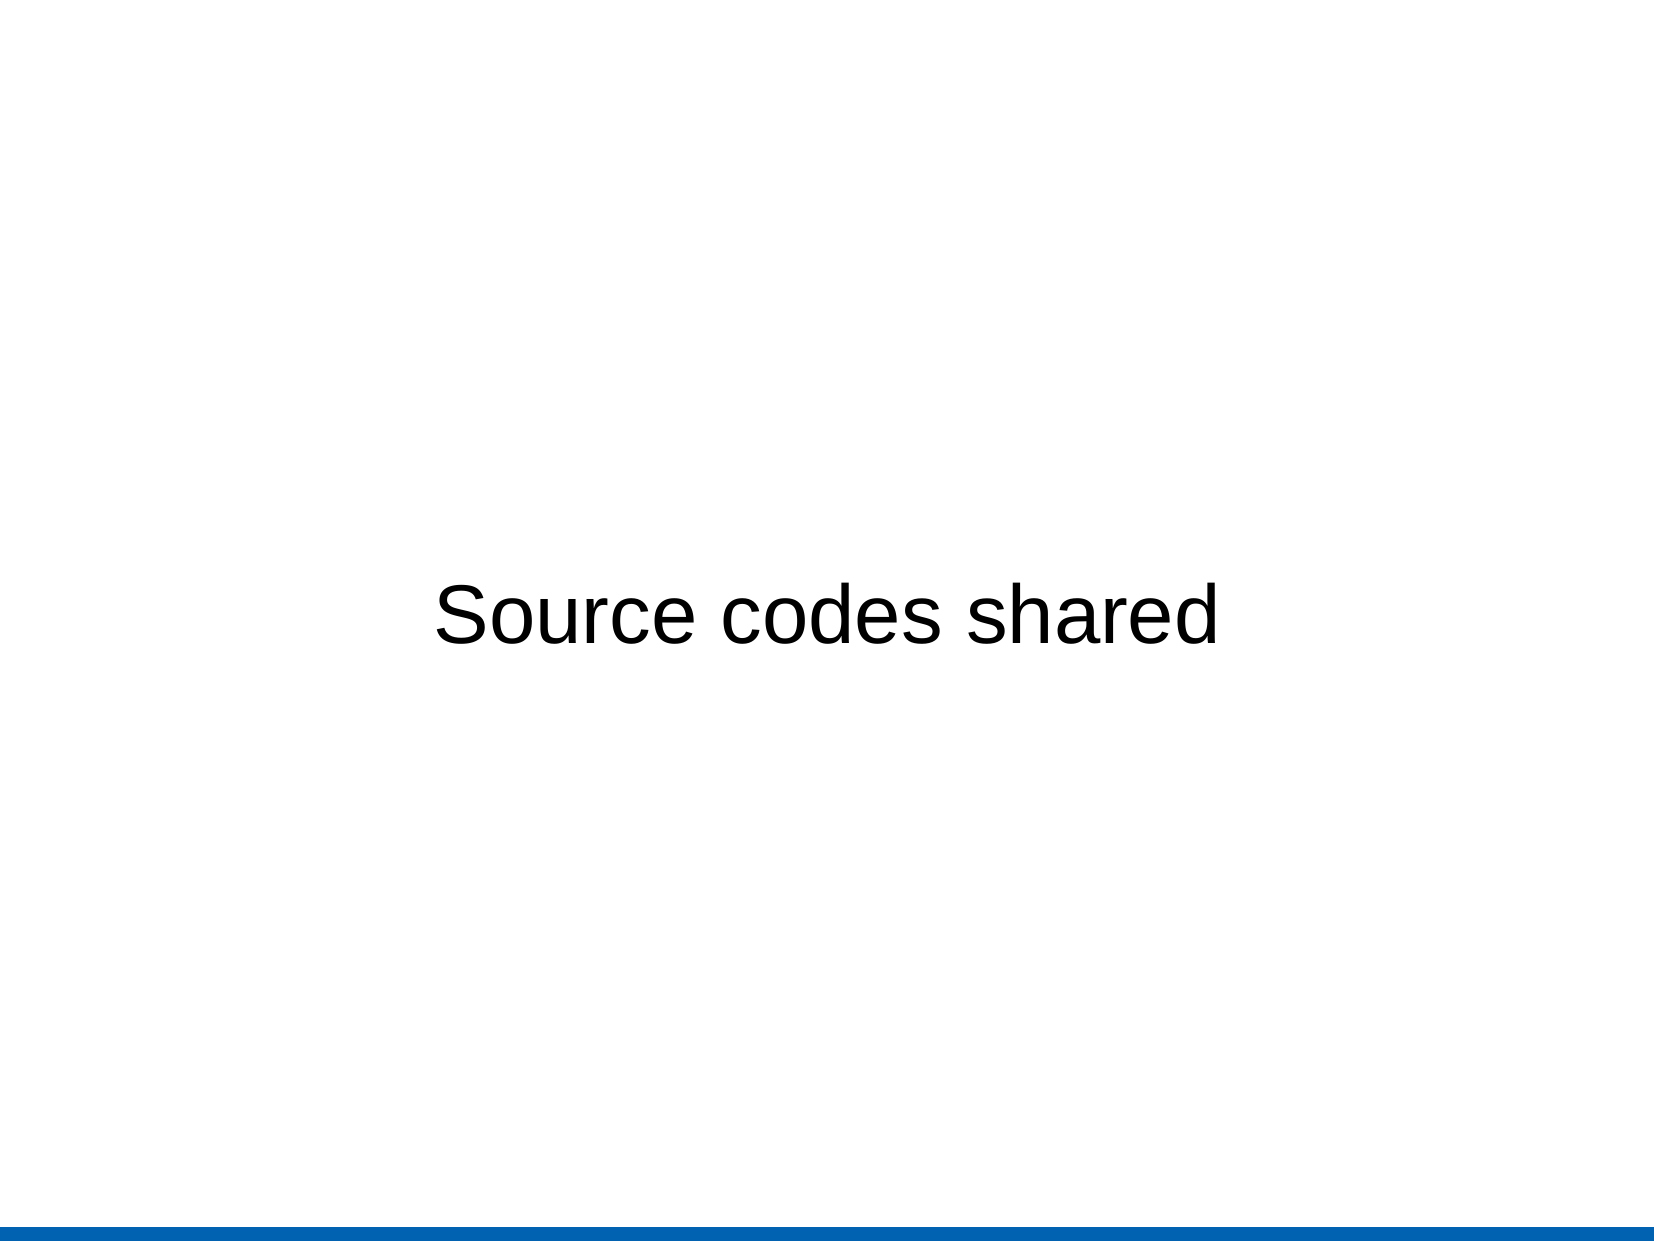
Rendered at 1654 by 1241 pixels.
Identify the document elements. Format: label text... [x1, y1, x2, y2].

subtitle Source codes shared [121, 112, 1534, 1117]
